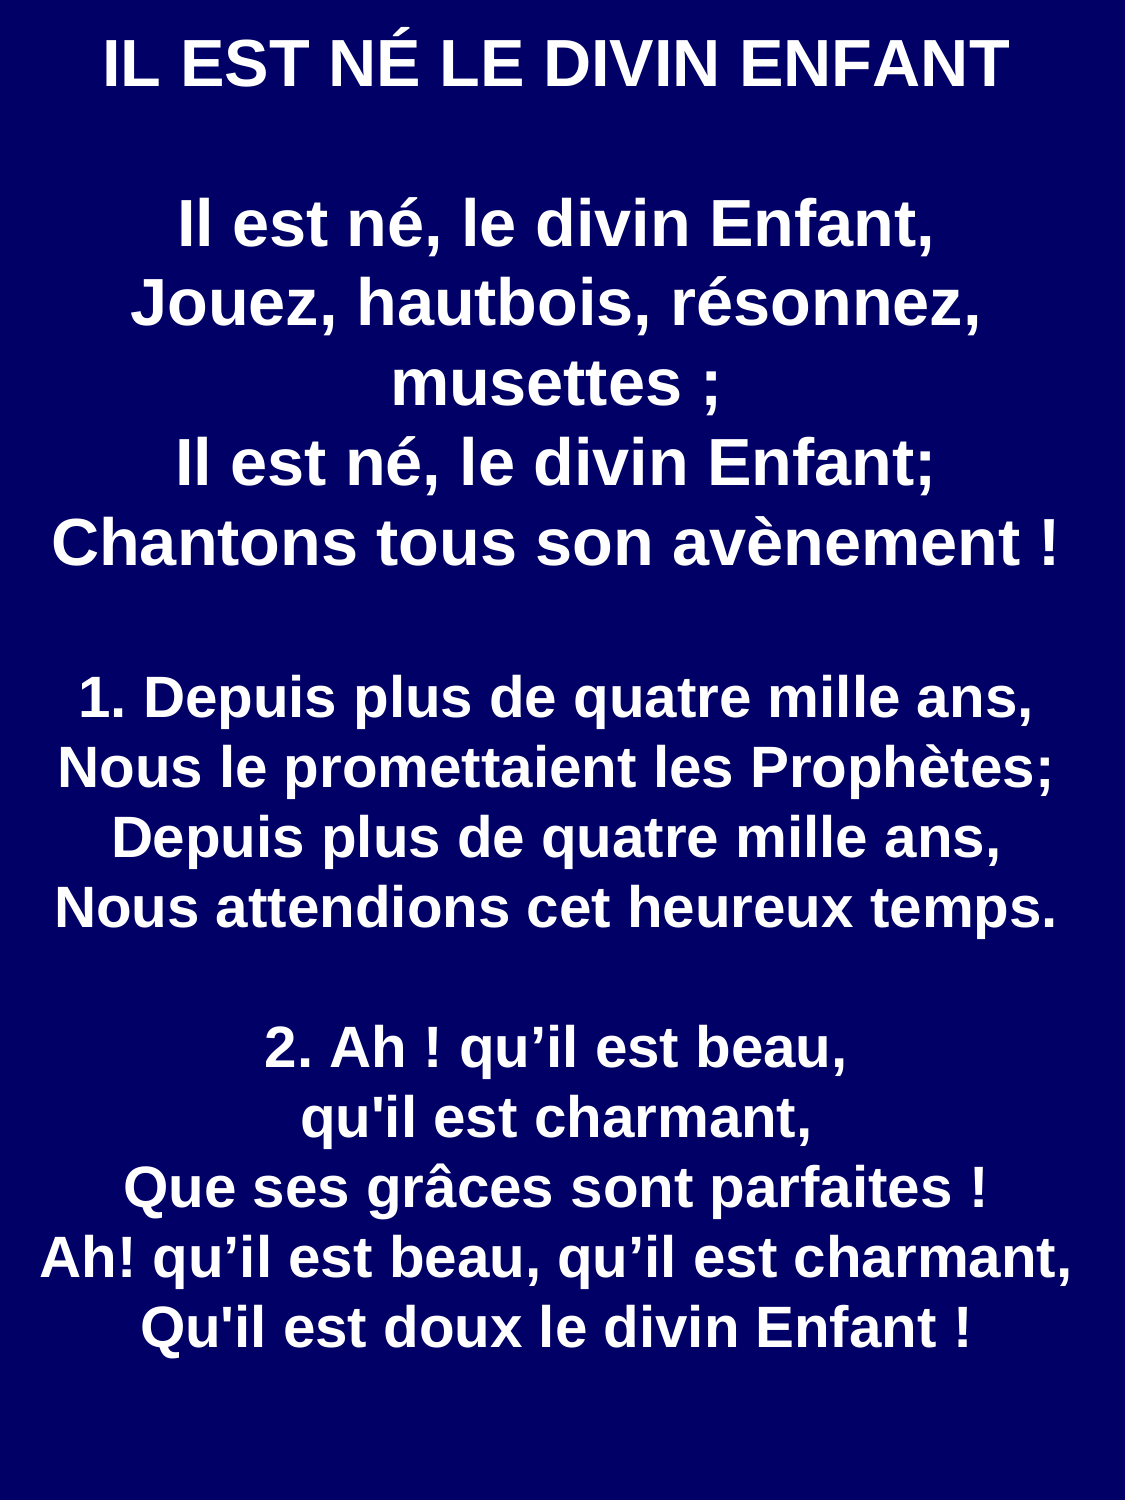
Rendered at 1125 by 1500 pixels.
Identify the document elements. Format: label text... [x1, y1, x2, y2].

text_box IL EST NÉ LE DIVIN ENFANT Il est né, le divin Enfant, Jouez, hautbois, résonnez, musettes ; Il est né, le divin Enfant; Chantons tous son avènement ! 1. Depuis plus de quatre mille ans, Nous le promettaient les Prophètes; Depuis plus de quatre mille ans, Nous attendions cet heureux temps. 2. Ah ! qu’il est beau, qu'il est charmant, Que ses grâces sont parfaites ! Ah! qu’il est beau, qu’il est charmant, Qu'il est doux le divin Enfant ! [3, 11, 1111, 1500]
